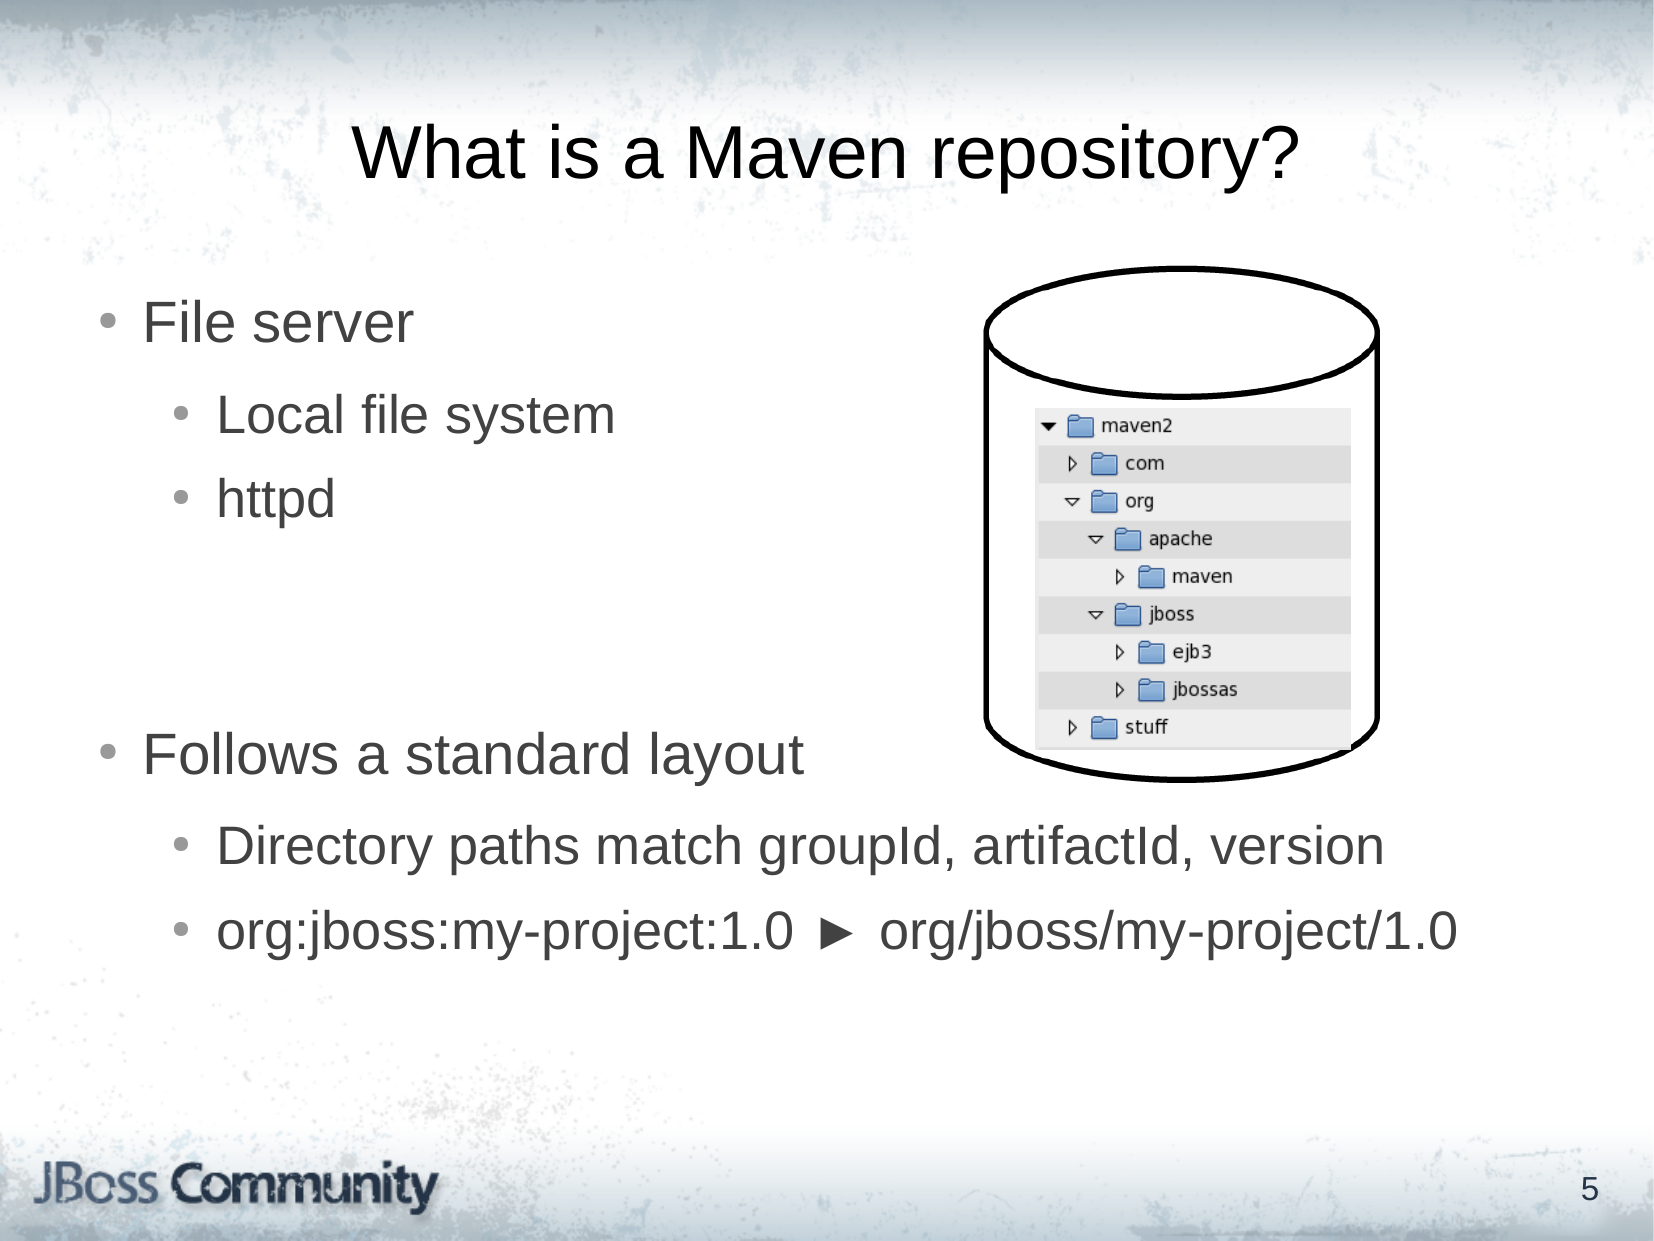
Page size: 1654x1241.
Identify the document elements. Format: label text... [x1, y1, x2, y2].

title What is a Maven repository? [82, 49, 1571, 257]
list File server Local file system httpd Follows a standard layout Directory paths match groupId, artifactId, version org:jboss:my-project:1.0 ► org/jboss/my-project/1.0 [82, 290, 1571, 1109]
picture [0, 0, 1654, 1241]
